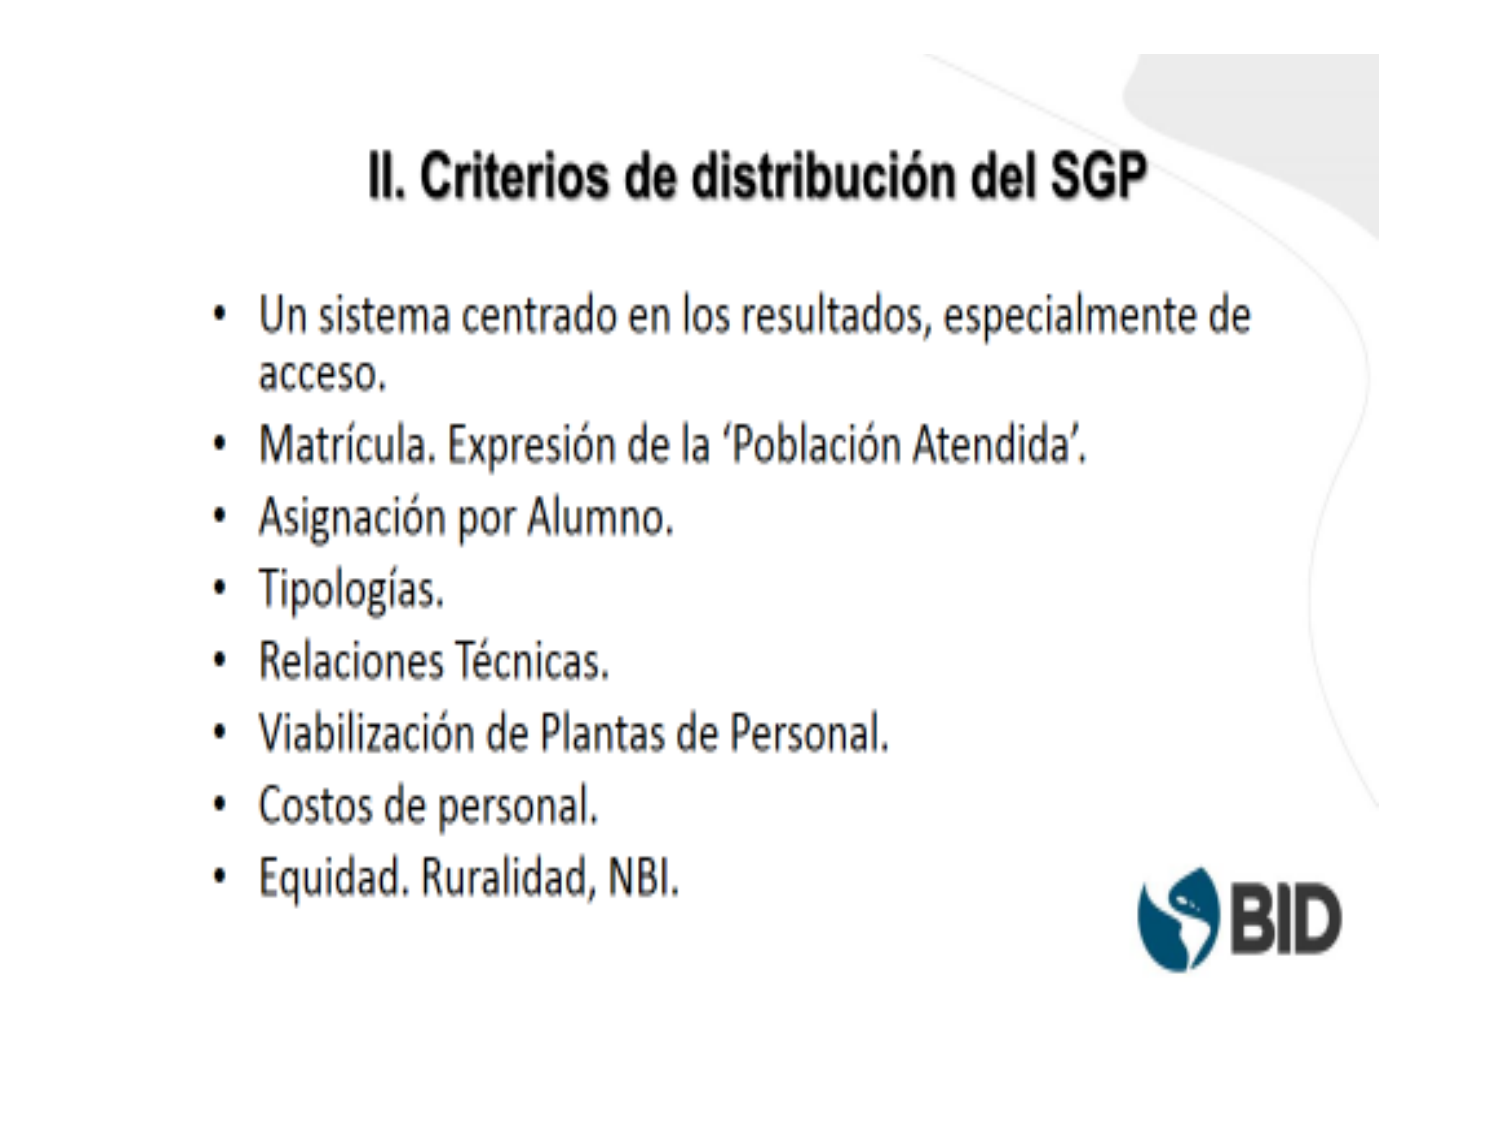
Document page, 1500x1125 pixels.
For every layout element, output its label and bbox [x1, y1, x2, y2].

picture [138, 54, 1379, 1028]
